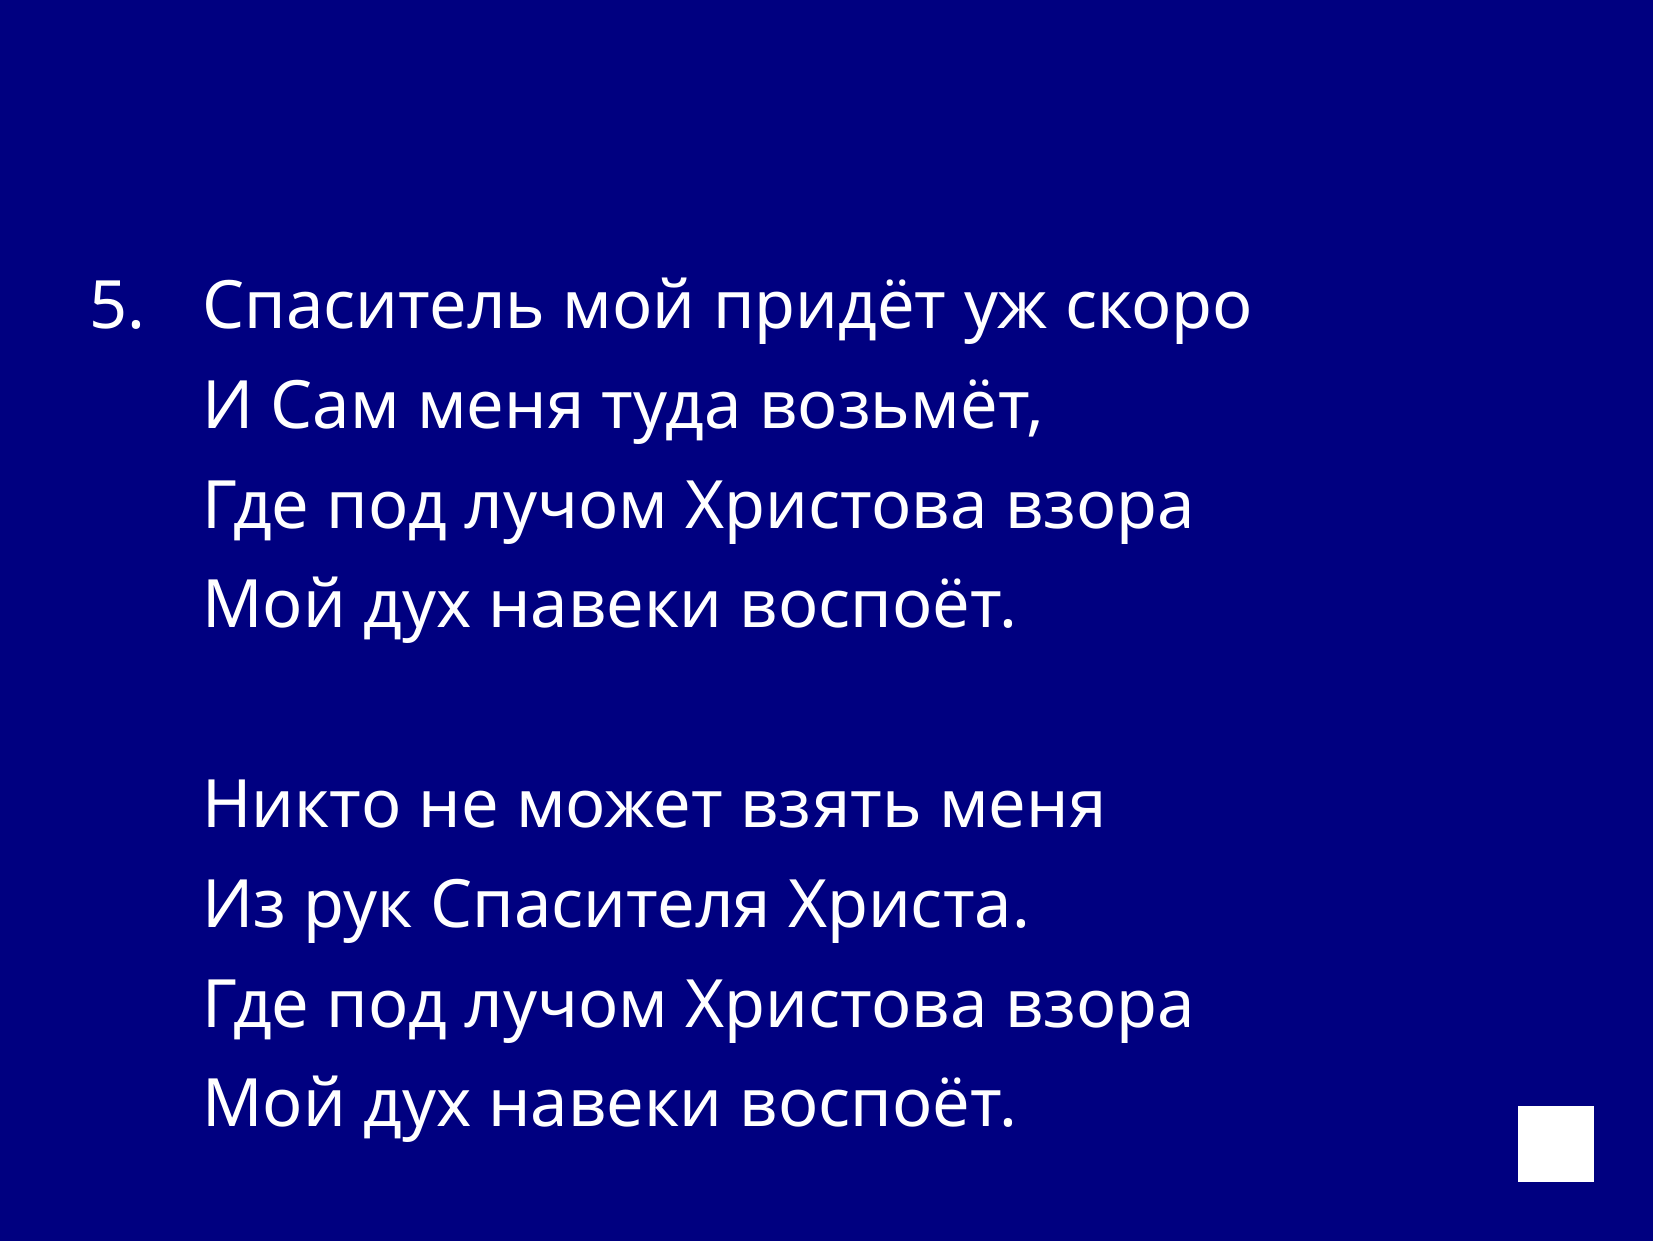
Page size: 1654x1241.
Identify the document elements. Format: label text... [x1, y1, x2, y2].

text_box 5. Спаситель мой придёт уж скоро И Сам меня туда возьмёт, Где под лучом Христова взора Мой дух навеки воспоёт. Никто не может взять меня Из рук Спасителя Христа. Где под лучом Христова взора Мой дух навеки воспоёт. [75, 150, 1576, 1163]
text_box [1518, 1106, 1594, 1182]
